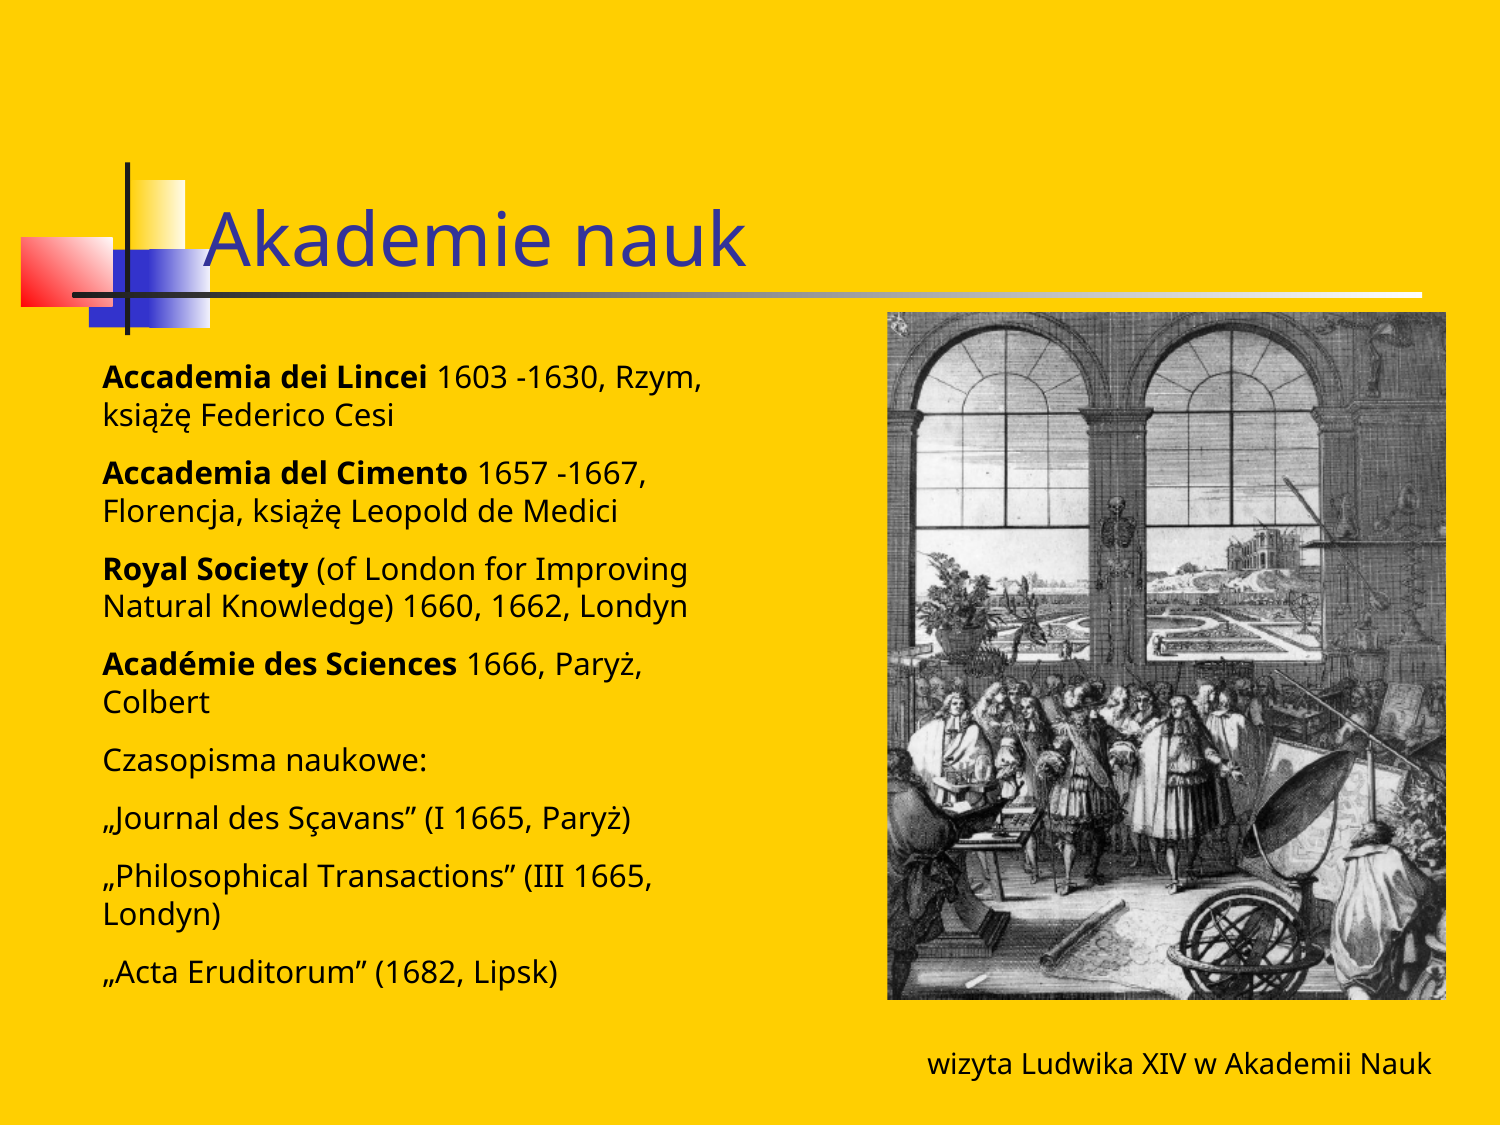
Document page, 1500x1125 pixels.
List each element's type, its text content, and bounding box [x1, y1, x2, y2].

text_box Accademia dei Lincei 1603 -1630, Rzym, książę Federico Cesi Accademia del Cimento 1657 -1667, Florencja, książę Leopold de Medici Royal Society (of London for Improving Natural Knowledge) 1660, 1662, Londyn Académie des Sciences 1666, Paryż, Colbert Czasopisma naukowe: „Journal des Sçavans” (I 1665, Paryż) „Philosophical Transactions” (III 1665, Londyn) „Acta Eruditorum” (1682, Lipsk) [87, 349, 726, 998]
text_box wizyta Ludwika XIV w Akademii Nauk [912, 1037, 1500, 1088]
title Akademie nauk [188, 101, 1468, 289]
picture [887, 312, 1447, 1000]
